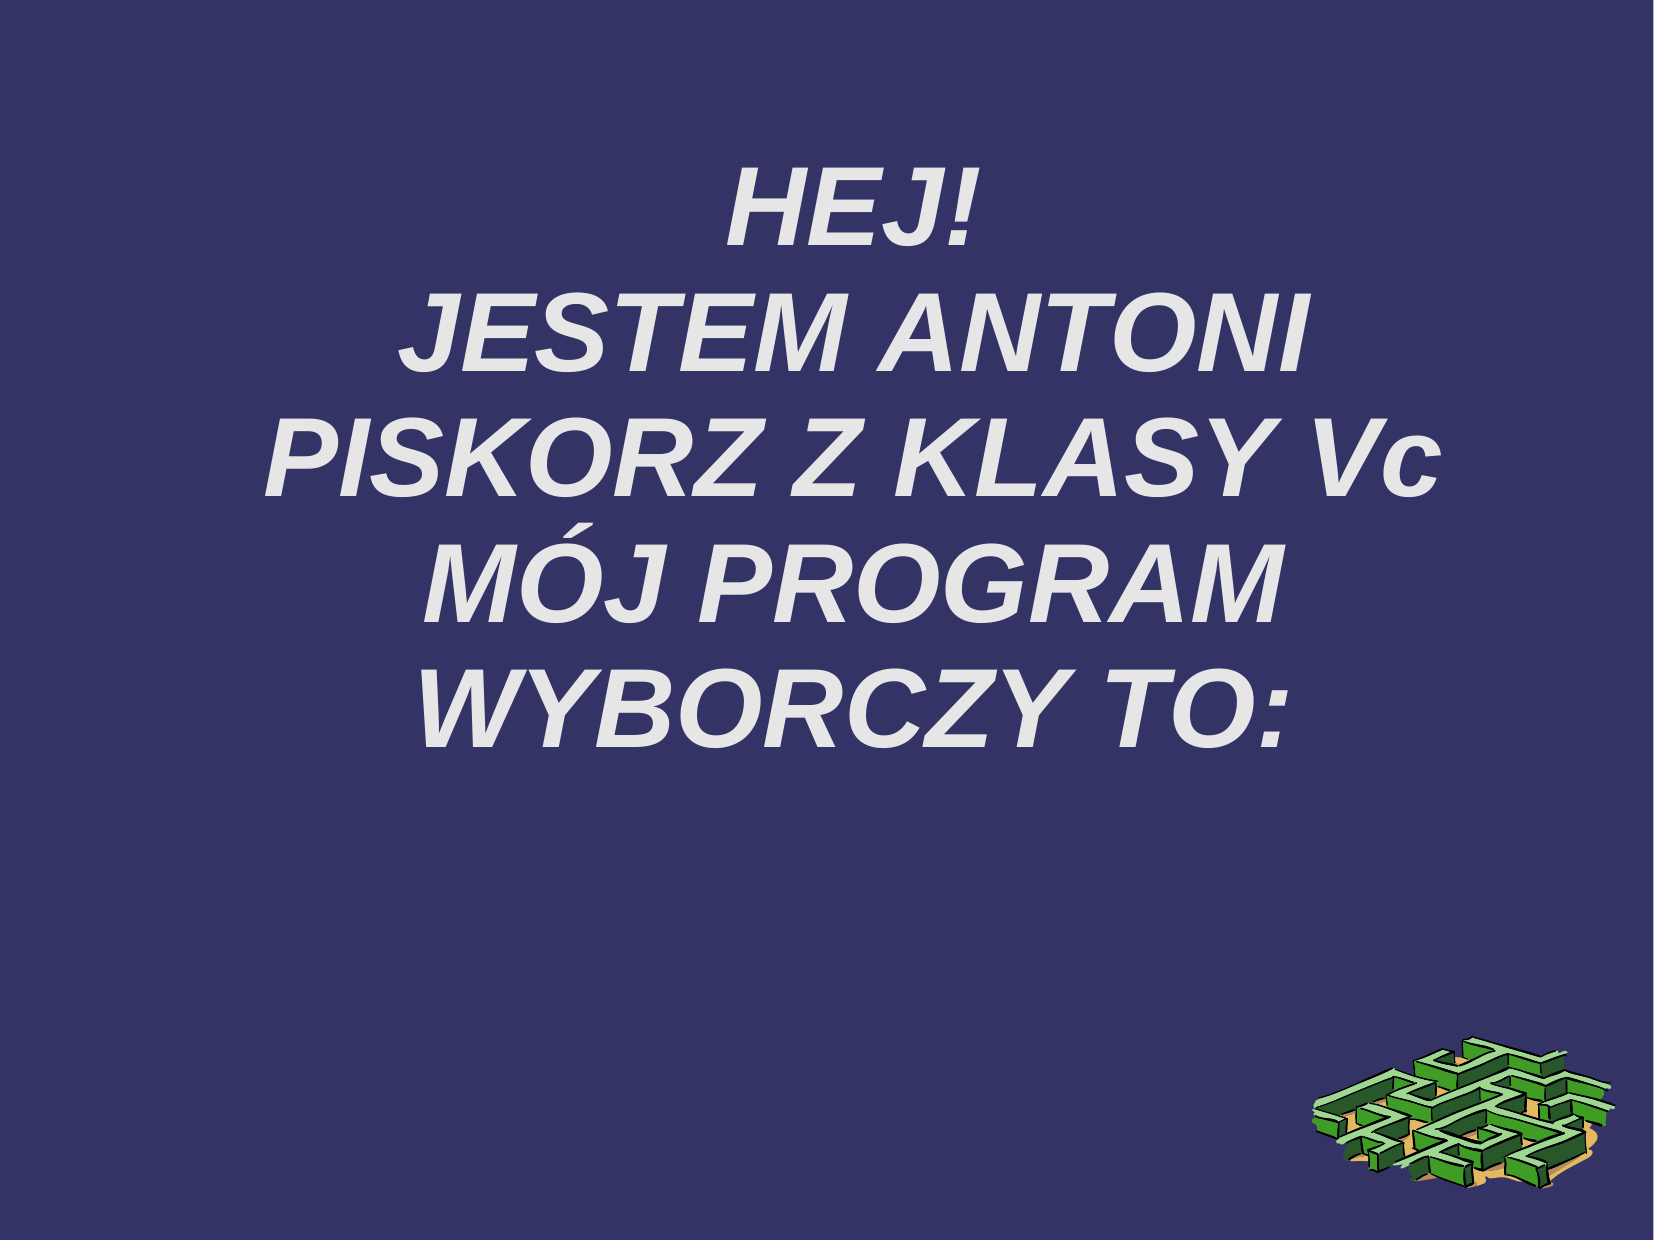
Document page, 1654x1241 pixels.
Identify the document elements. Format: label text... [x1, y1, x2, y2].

title HEJ! JESTEM ANTONI PISKORZ Z KLASY Vc MÓJ PROGRAM WYBORCZY TO: [147, 143, 1560, 772]
